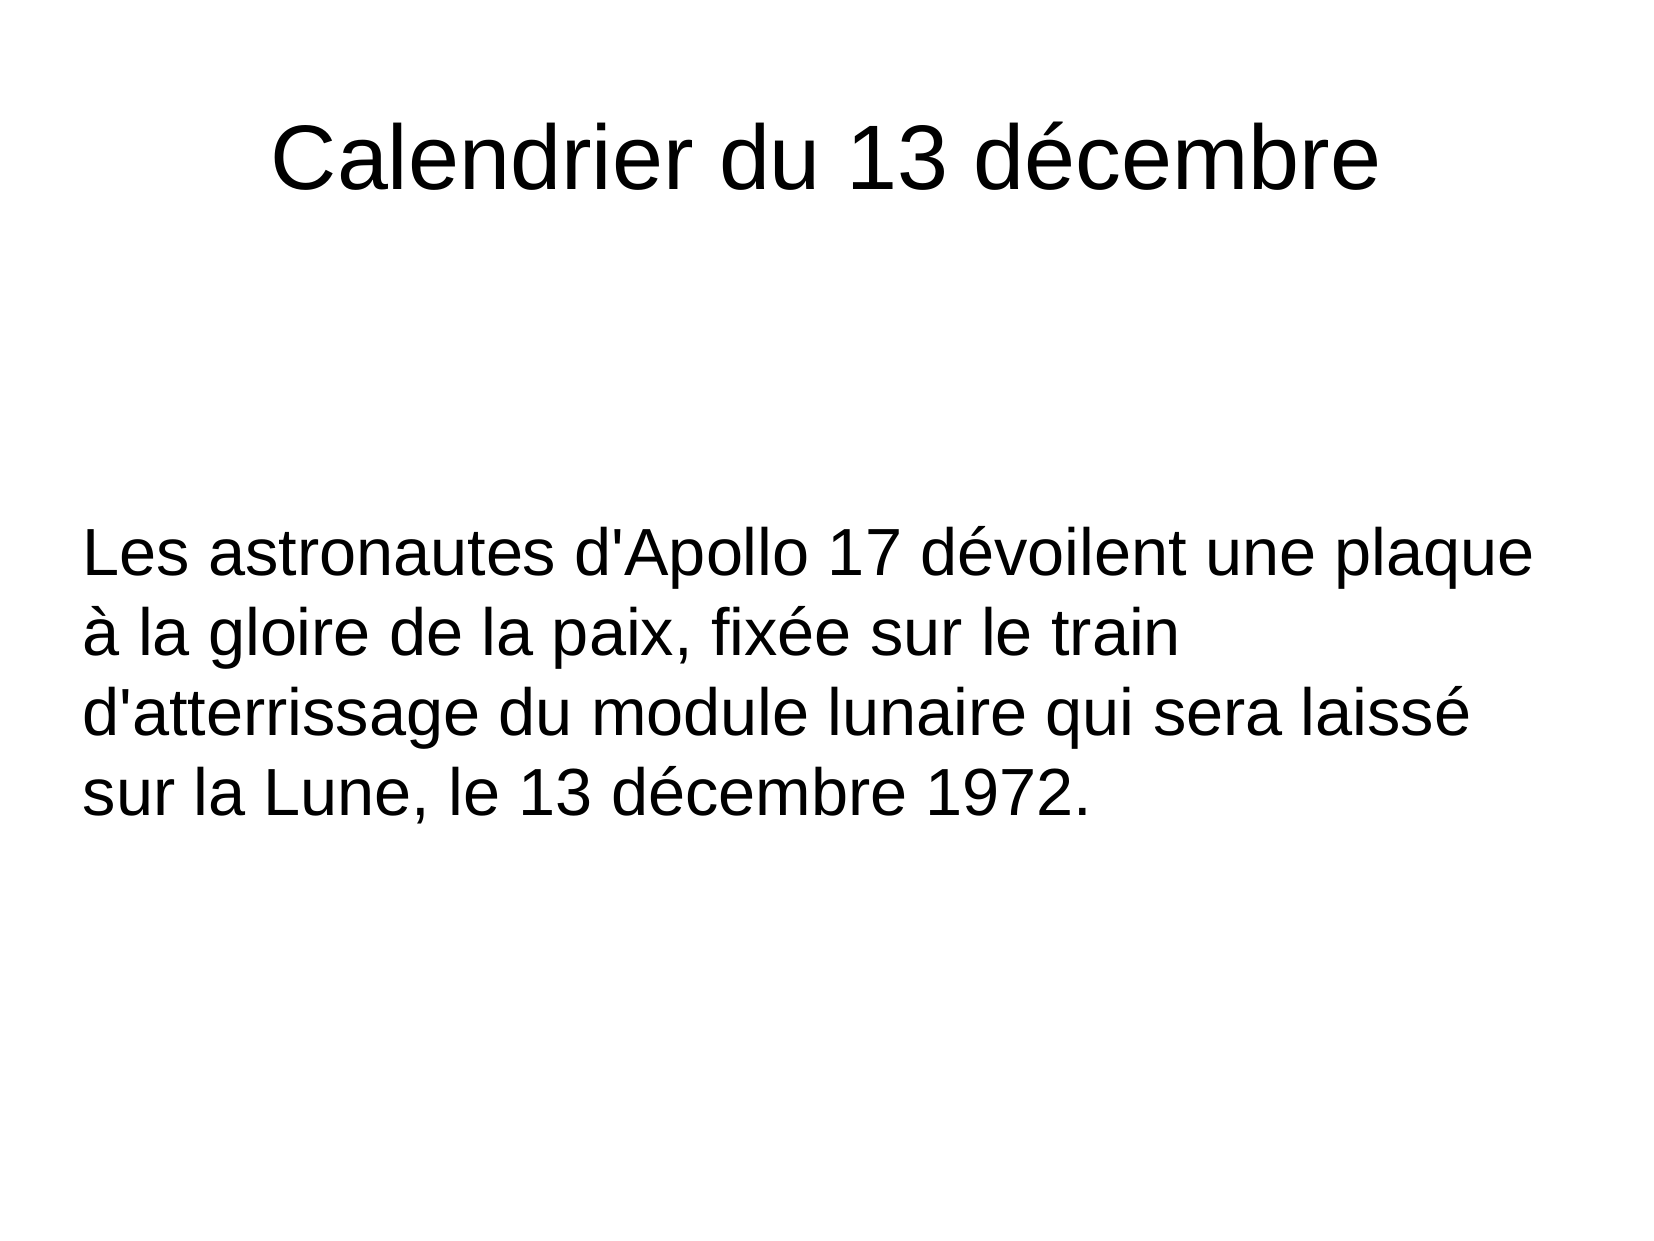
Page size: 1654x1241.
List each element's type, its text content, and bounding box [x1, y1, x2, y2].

list Les astronautes d'Apollo 17 dévoilent une plaque à la gloire de la paix, fixée sur le train d'atterrissage du module lunaire qui sera laissé sur la Lune, le 13 décembre 1972. [82, 290, 1571, 1010]
title Calendrier du 13 décembre [82, 49, 1571, 257]
